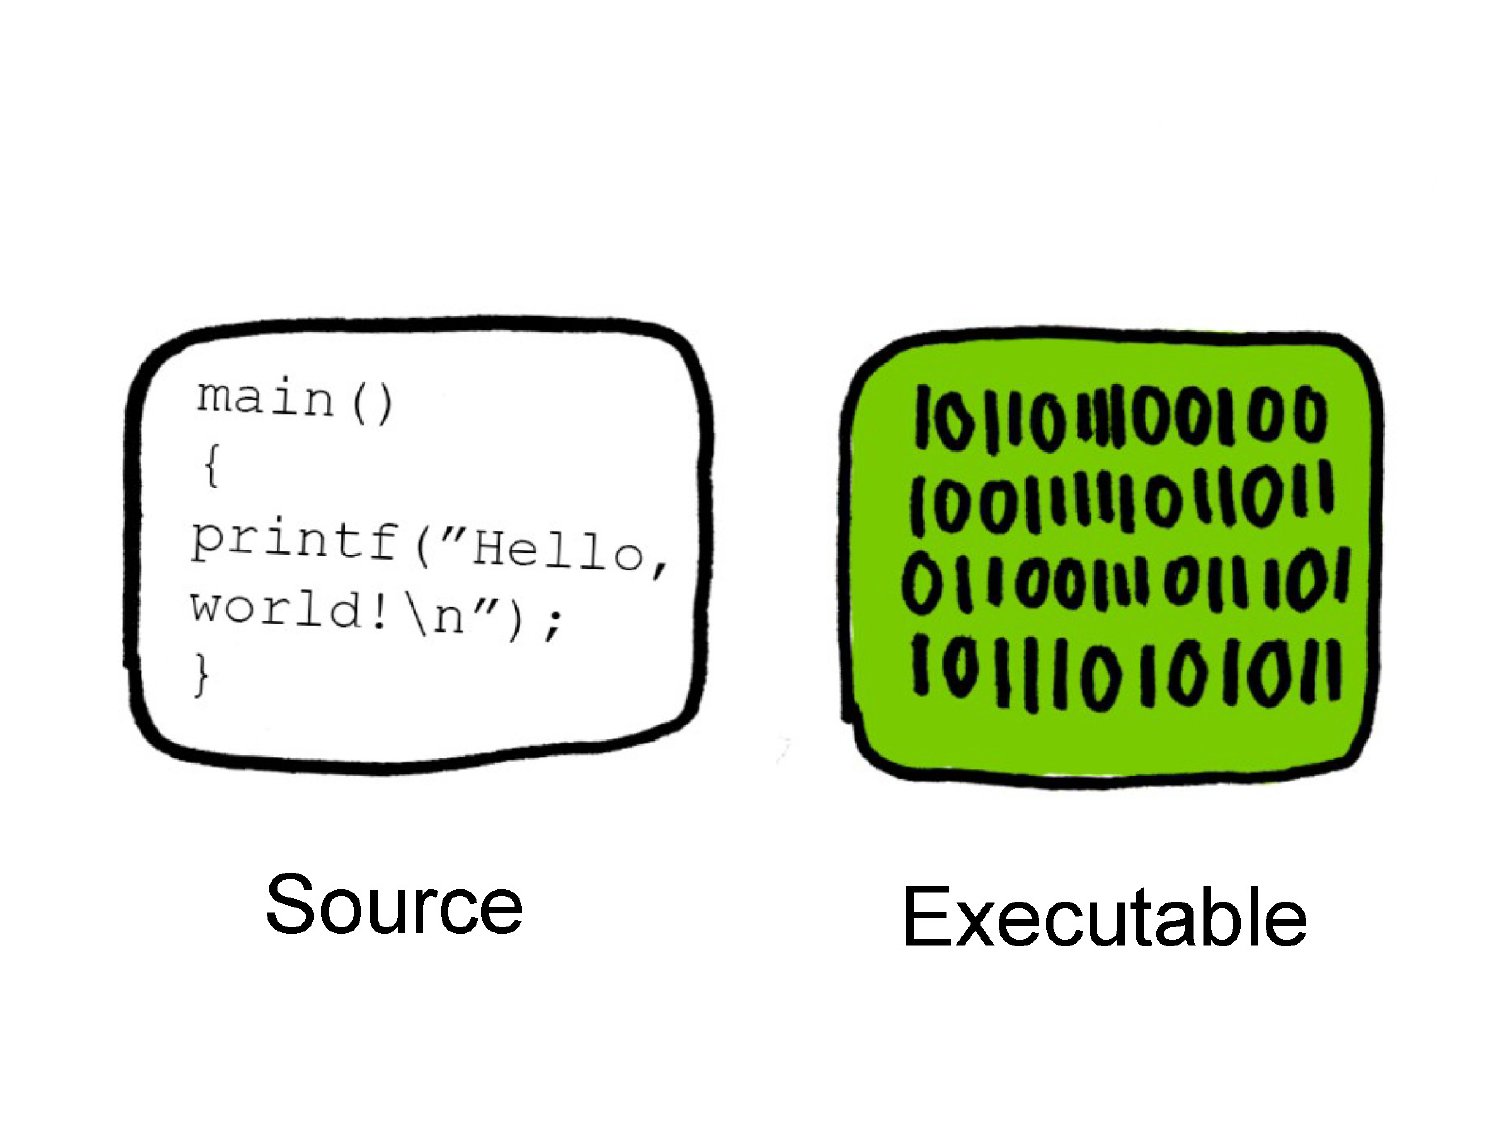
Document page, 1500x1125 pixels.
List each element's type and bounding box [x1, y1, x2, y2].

picture [64, 49, 1436, 1076]
